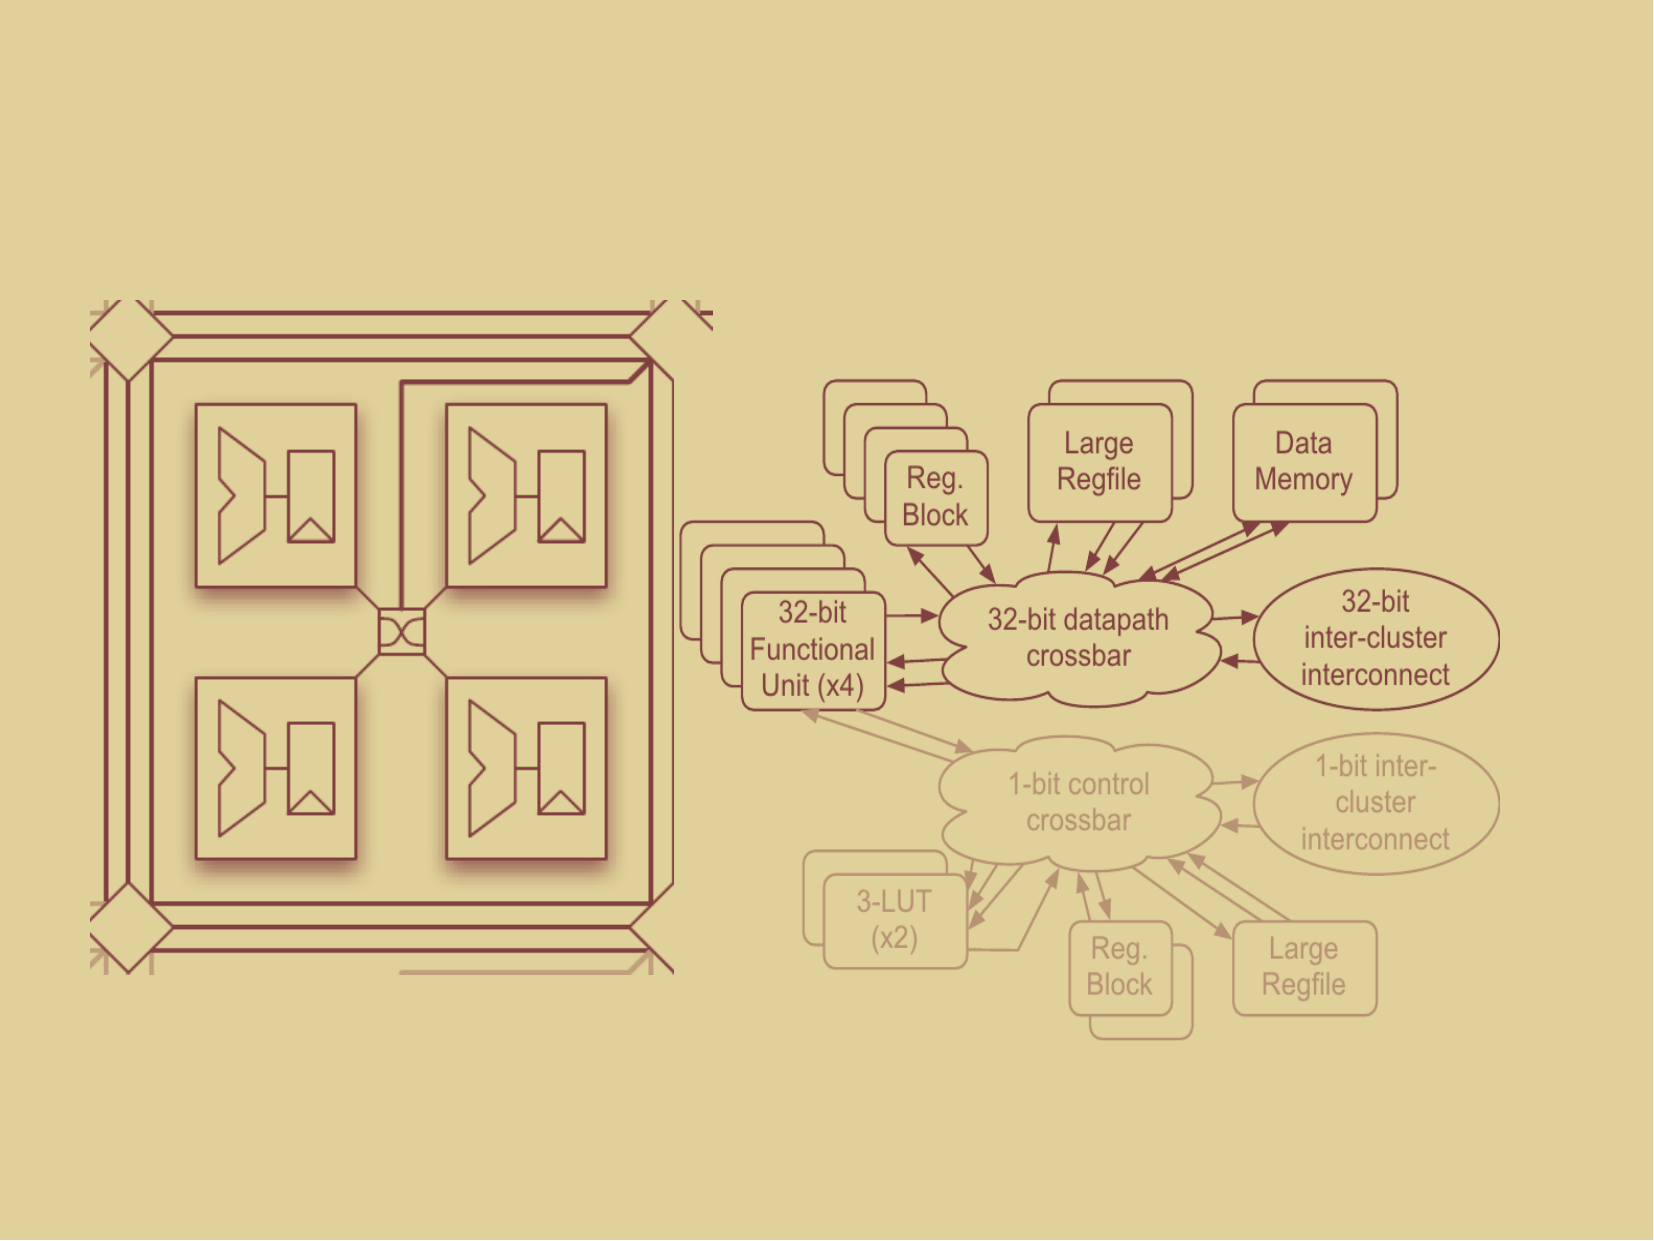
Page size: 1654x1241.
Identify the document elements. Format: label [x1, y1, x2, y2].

picture [90, 300, 1500, 1050]
